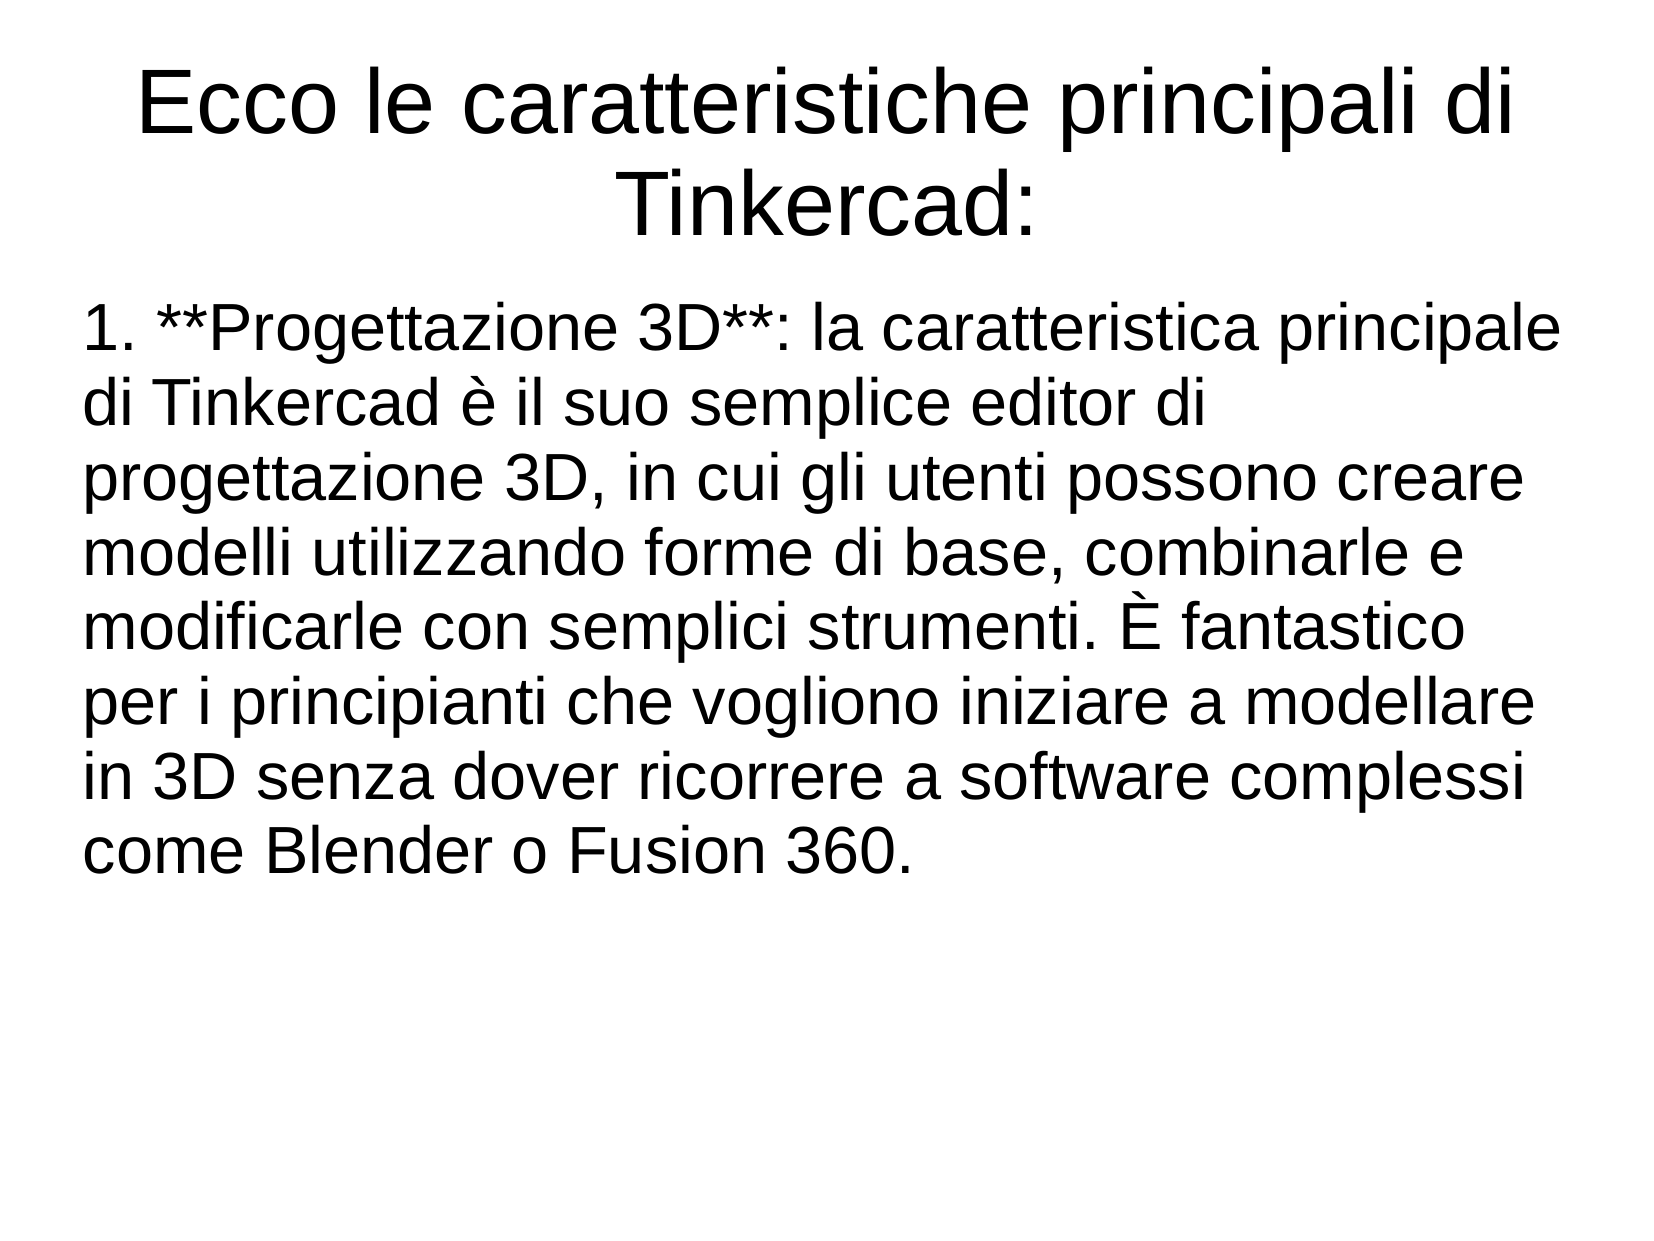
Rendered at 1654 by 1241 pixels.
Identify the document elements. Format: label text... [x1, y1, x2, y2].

list 1. **Progettazione 3D**: la caratteristica principale di Tinkercad è il suo semplice editor di progettazione 3D, in cui gli utenti possono creare modelli utilizzando forme di base, combinarle e modificarle con semplici strumenti. È fantastico per i principianti che vogliono iniziare a modellare in 3D senza dover ricorrere a software complessi come Blender o Fusion 360. [82, 290, 1571, 1109]
title Ecco le caratteristiche principali di Tinkercad: [82, 49, 1571, 257]
